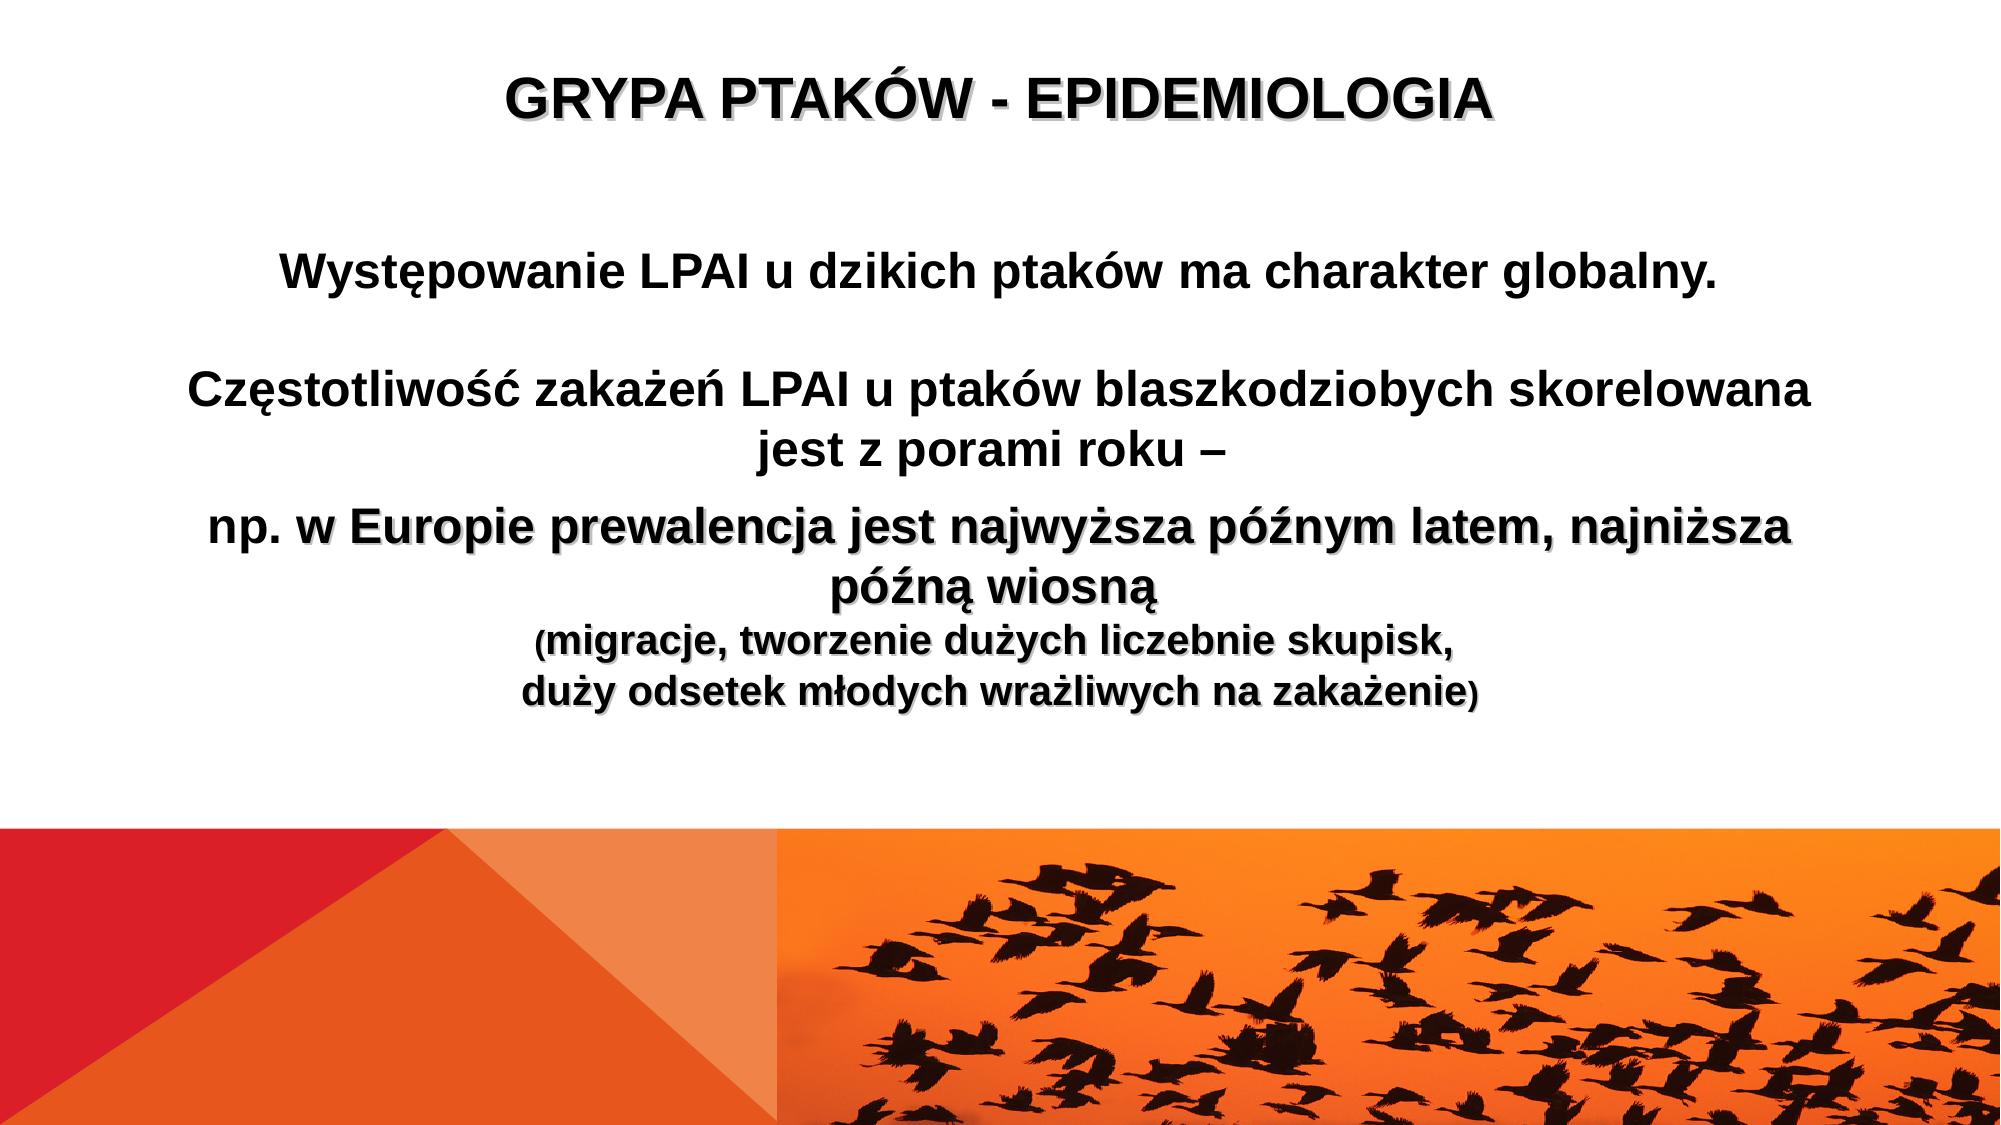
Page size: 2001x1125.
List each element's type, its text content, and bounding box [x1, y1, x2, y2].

list Występowanie LPAI u dzikich ptaków ma charakter globalny. Częstotliwość zakażeń LPAI u ptaków blaszkodziobych skorelowana jest z porami roku – np. w Europie prewalencja jest najwyższa późnym latem, najniższa późną wiosną (migracje, tworzenie dużych liczebnie skupisk, duży odsetek młodych wrażliwych na zakażenie) [137, 154, 1863, 1099]
picture [777, 829, 2000, 1125]
title GRYPA PTAKÓW - epidemiologia [137, 12, 1863, 154]
